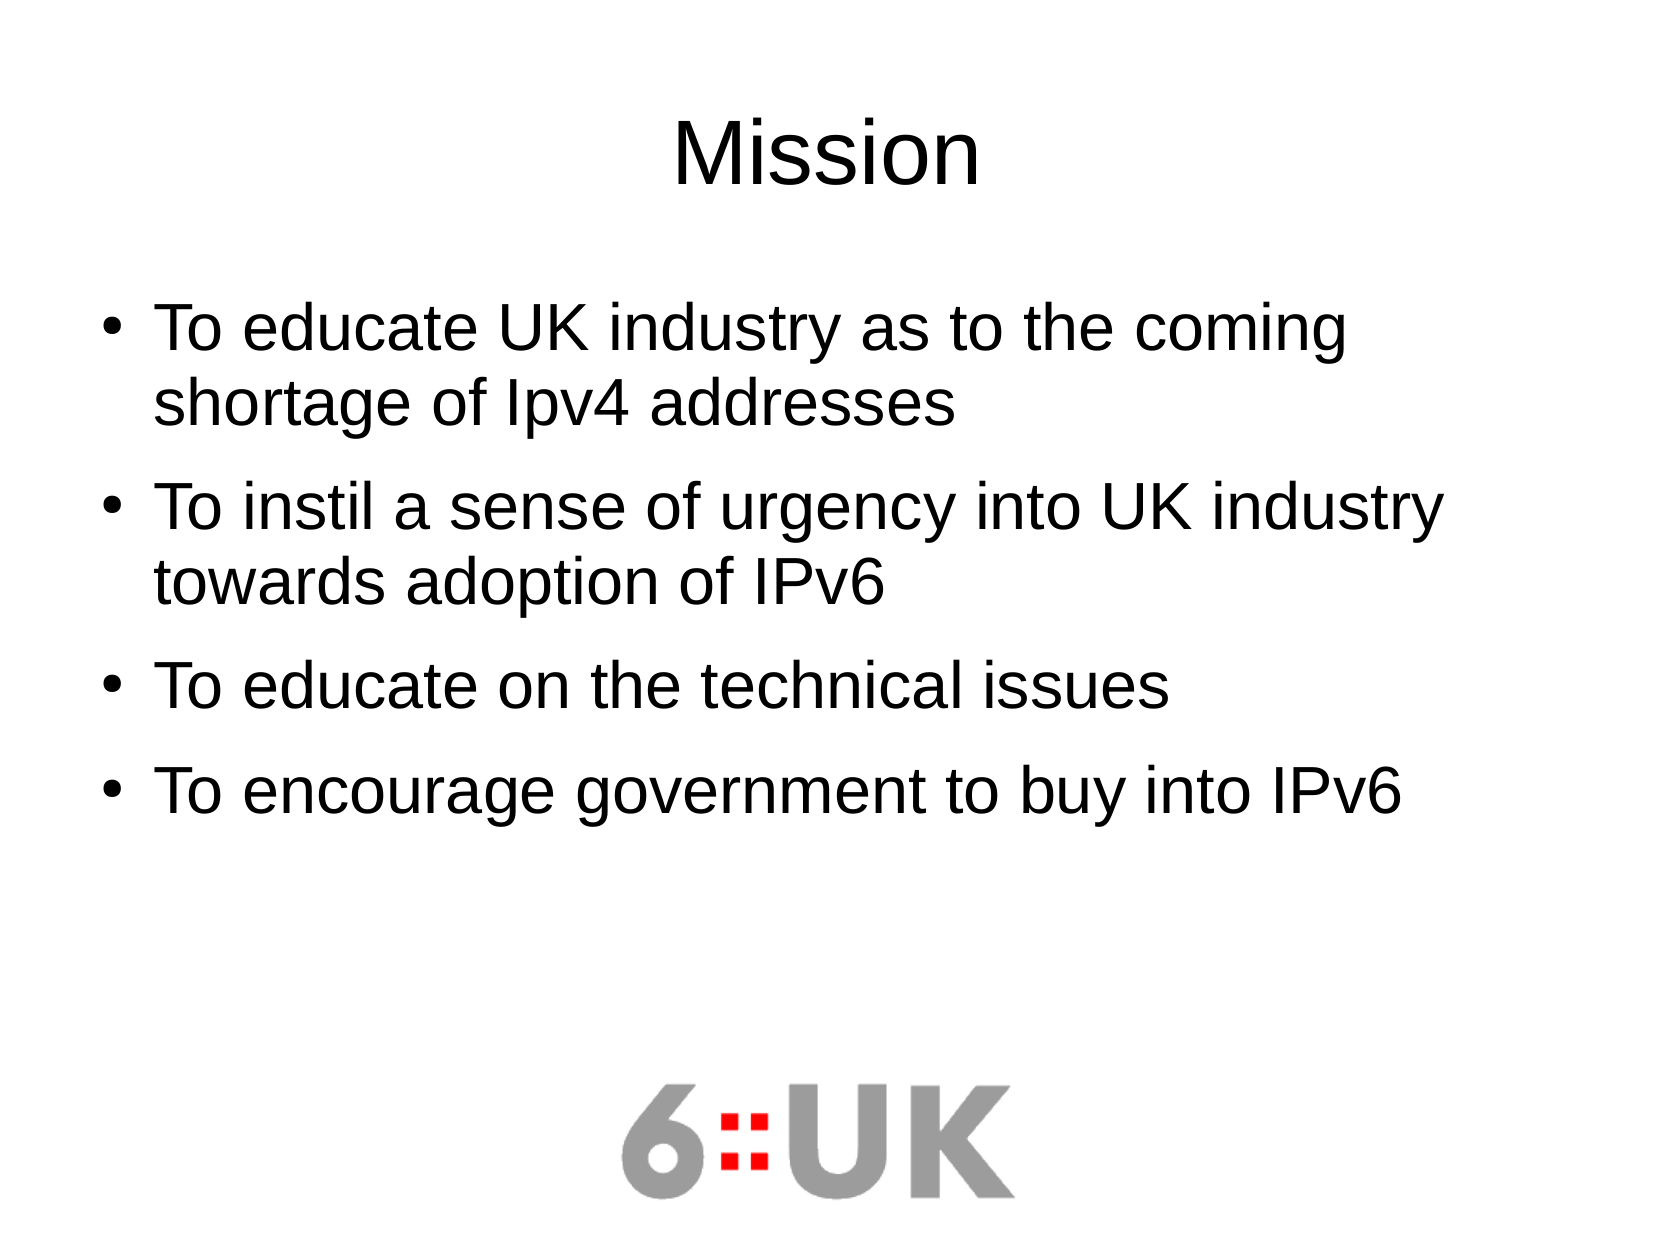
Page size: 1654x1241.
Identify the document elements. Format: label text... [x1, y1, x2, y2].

picture [610, 1010, 1028, 1241]
title Mission [82, 49, 1571, 257]
list To educate UK industry as to the coming shortage of Ipv4 addresses To instil a sense of urgency into UK industry towards adoption of IPv6 To educate on the technical issues To encourage government to buy into IPv6 [82, 290, 1538, 1010]
